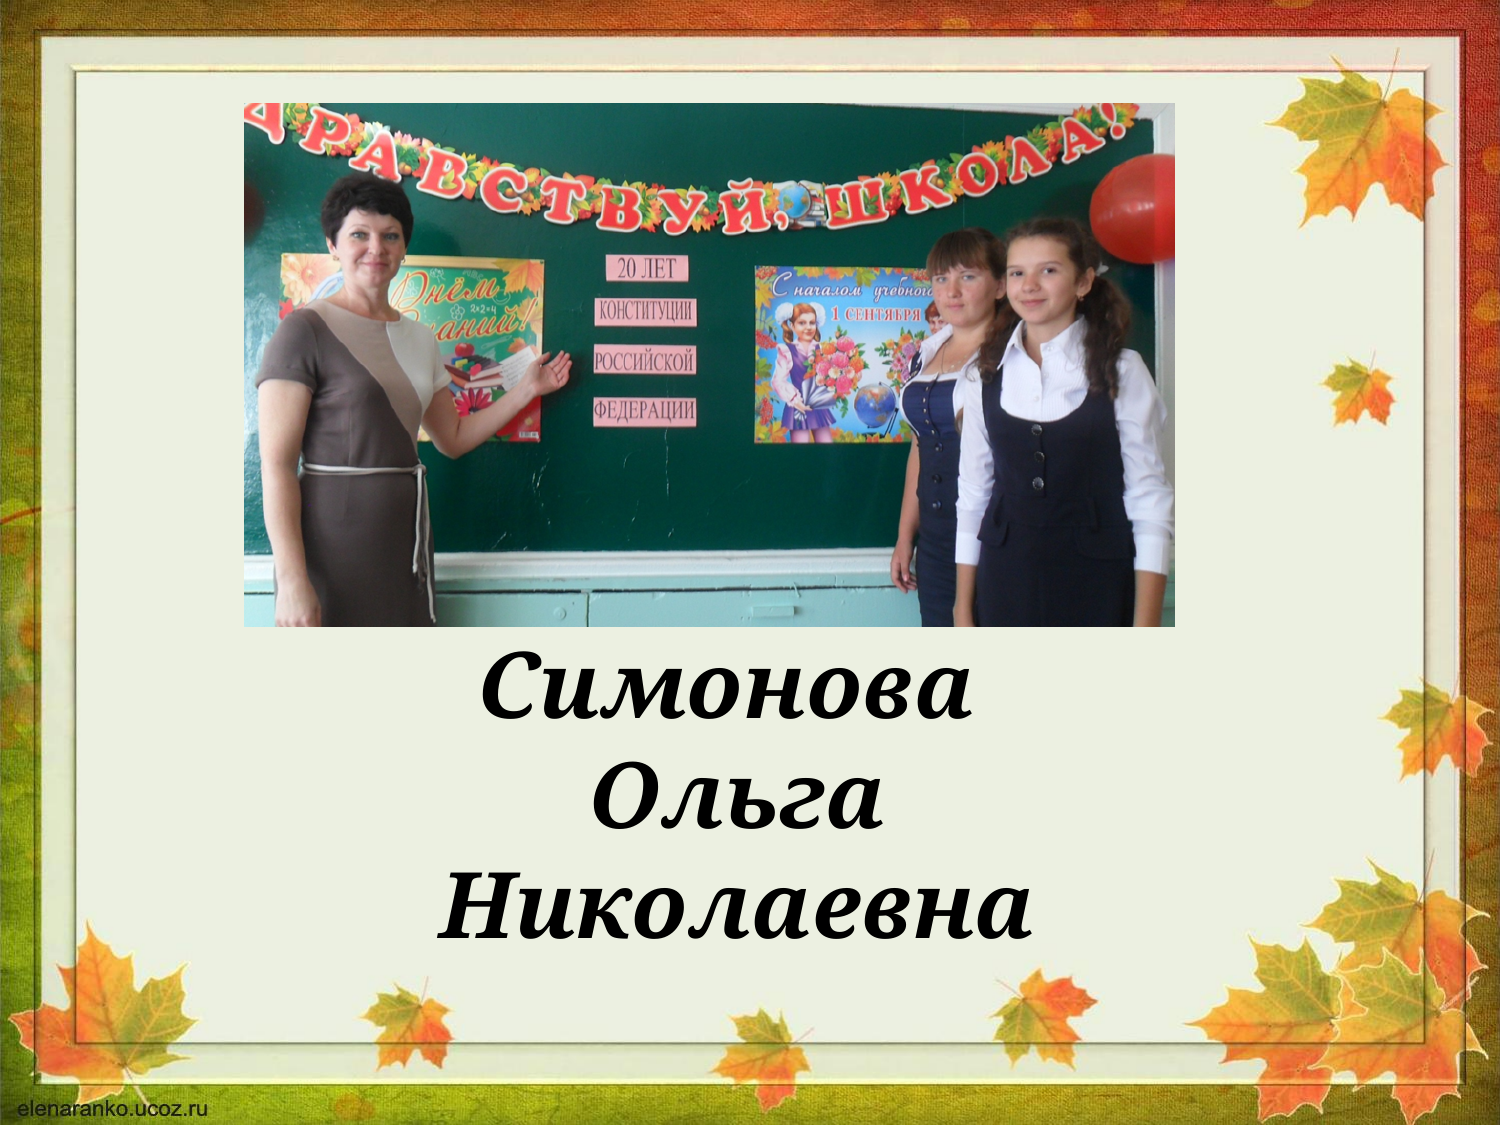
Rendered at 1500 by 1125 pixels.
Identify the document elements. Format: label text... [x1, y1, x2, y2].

picture [0, 0, 1500, 1125]
title Симонова Ольга Николаевна [395, 628, 1081, 1125]
text_box [242, 101, 1176, 628]
